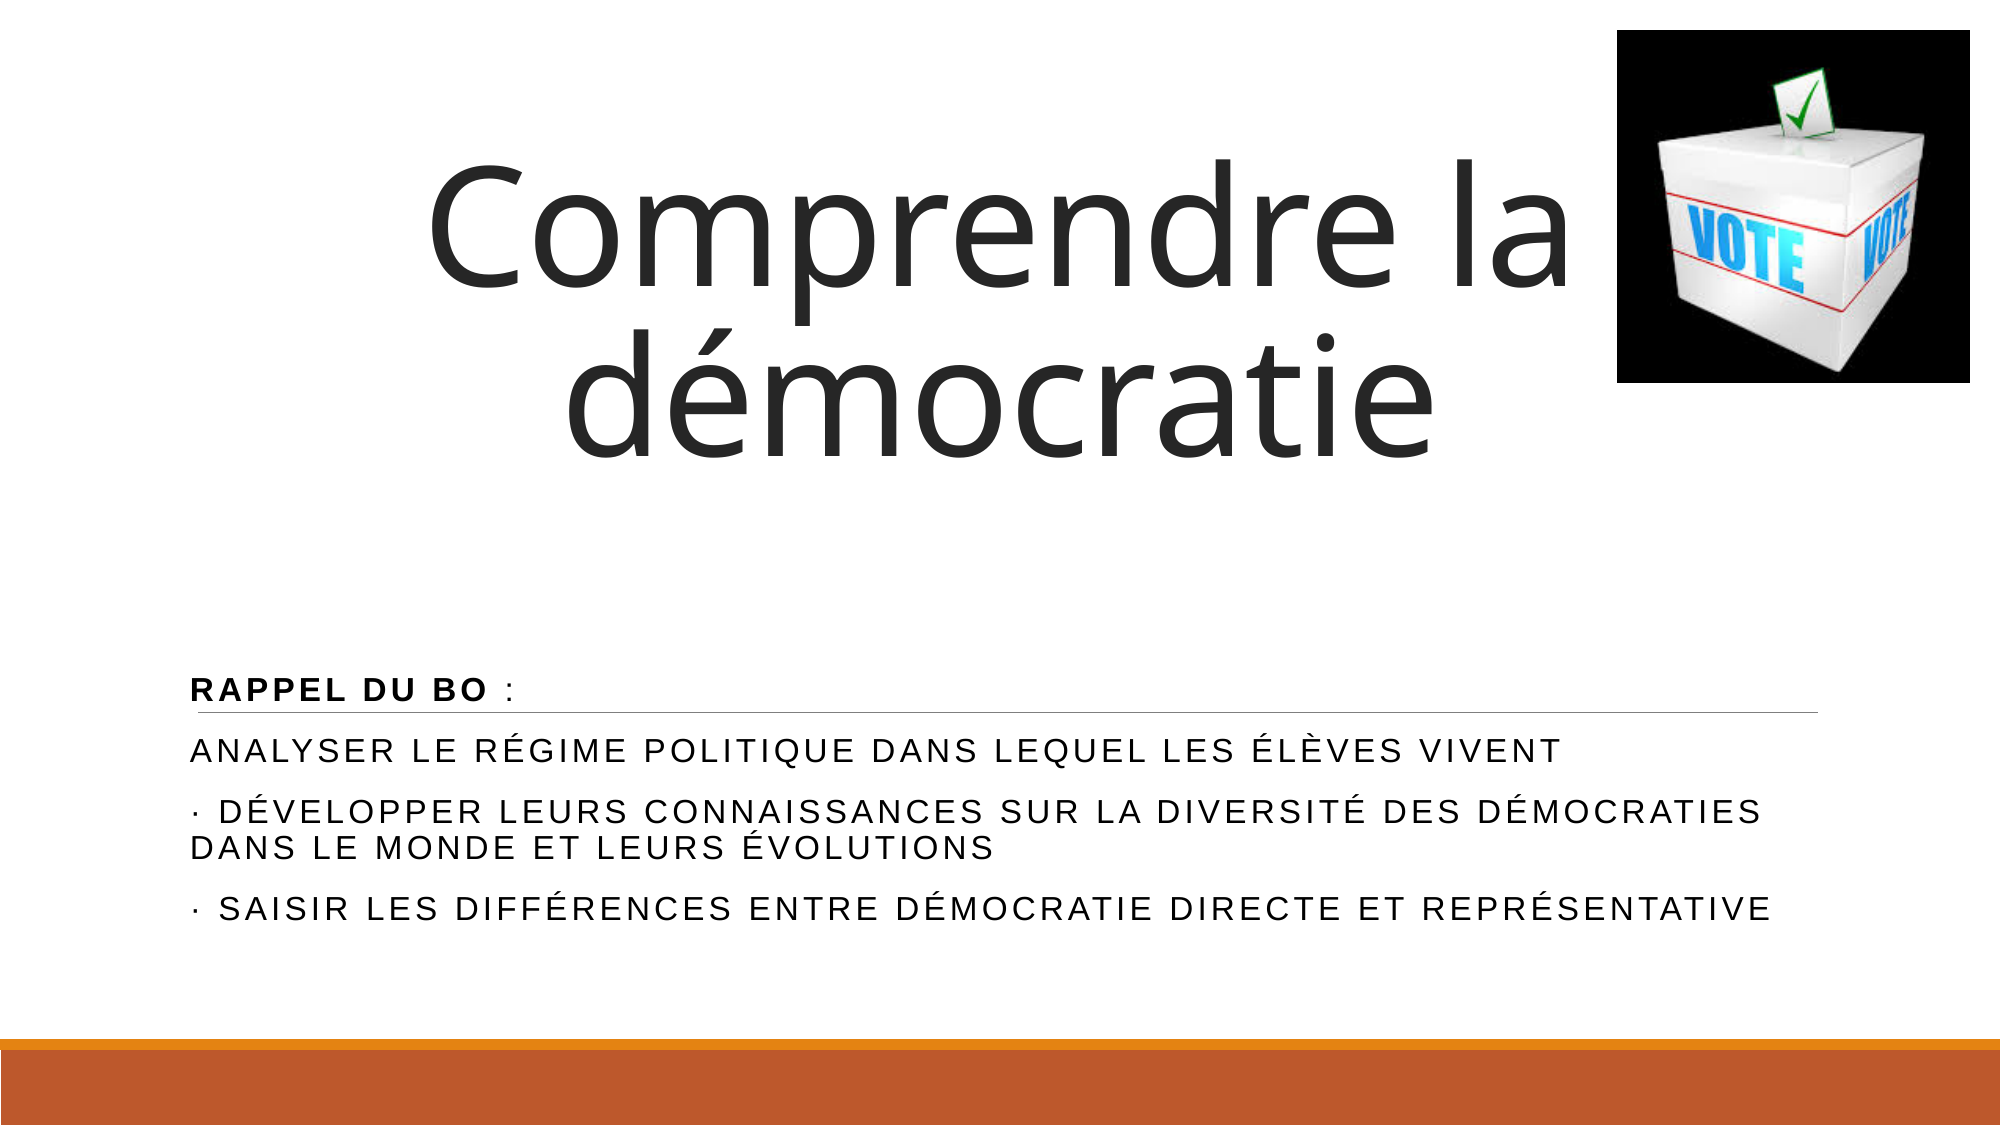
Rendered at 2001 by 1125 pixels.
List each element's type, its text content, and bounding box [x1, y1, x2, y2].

subtitle Rappel du BO : Analyser le régime politique dans lequel les élèves vivent · Développer leurs connaissances sur la diversité des démocraties dans le monde et leurs évolutions · Saisir les différences entre démocratie directe et représentative [174, 665, 1825, 853]
picture [1617, 30, 1970, 383]
title Comprendre la démocratie [174, 99, 1825, 499]
